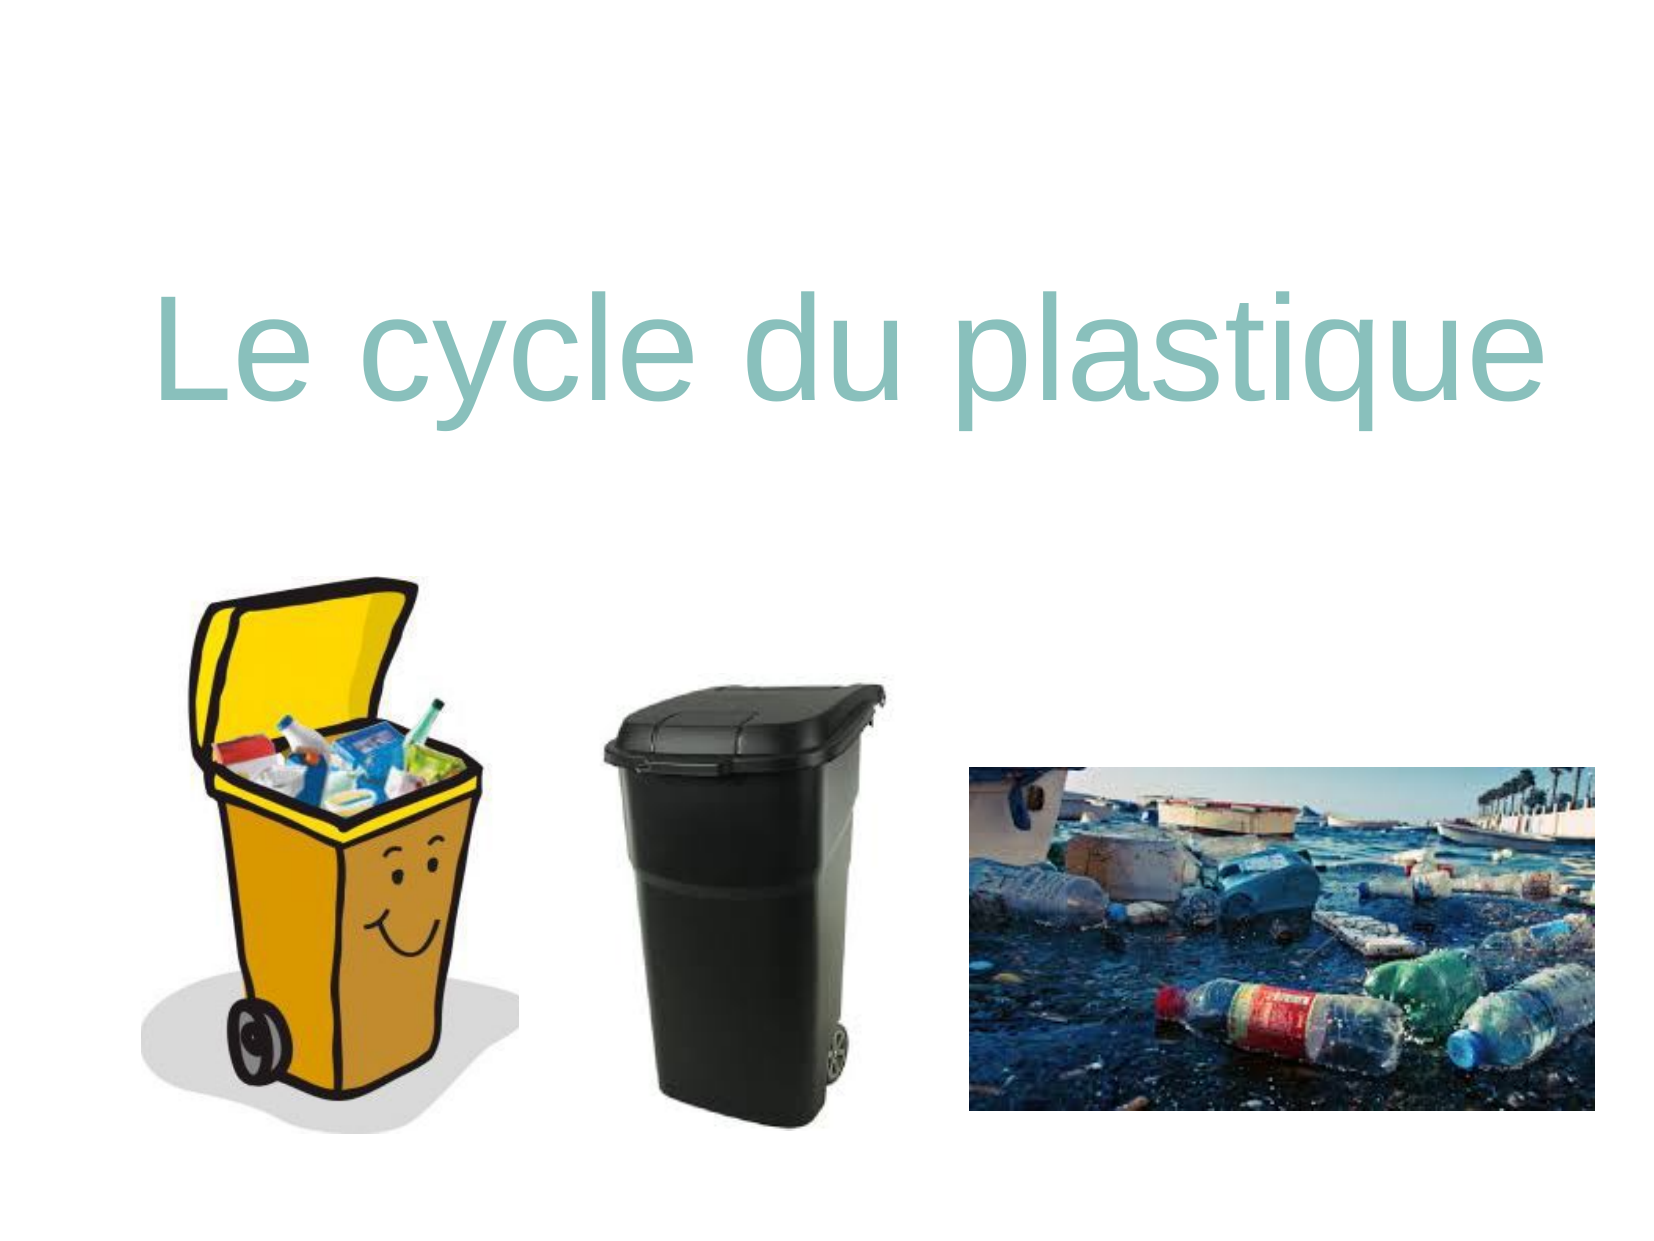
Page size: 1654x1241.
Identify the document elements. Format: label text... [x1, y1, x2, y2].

picture [141, 576, 1595, 1134]
title Le cycle du plastique [106, 200, 1595, 497]
